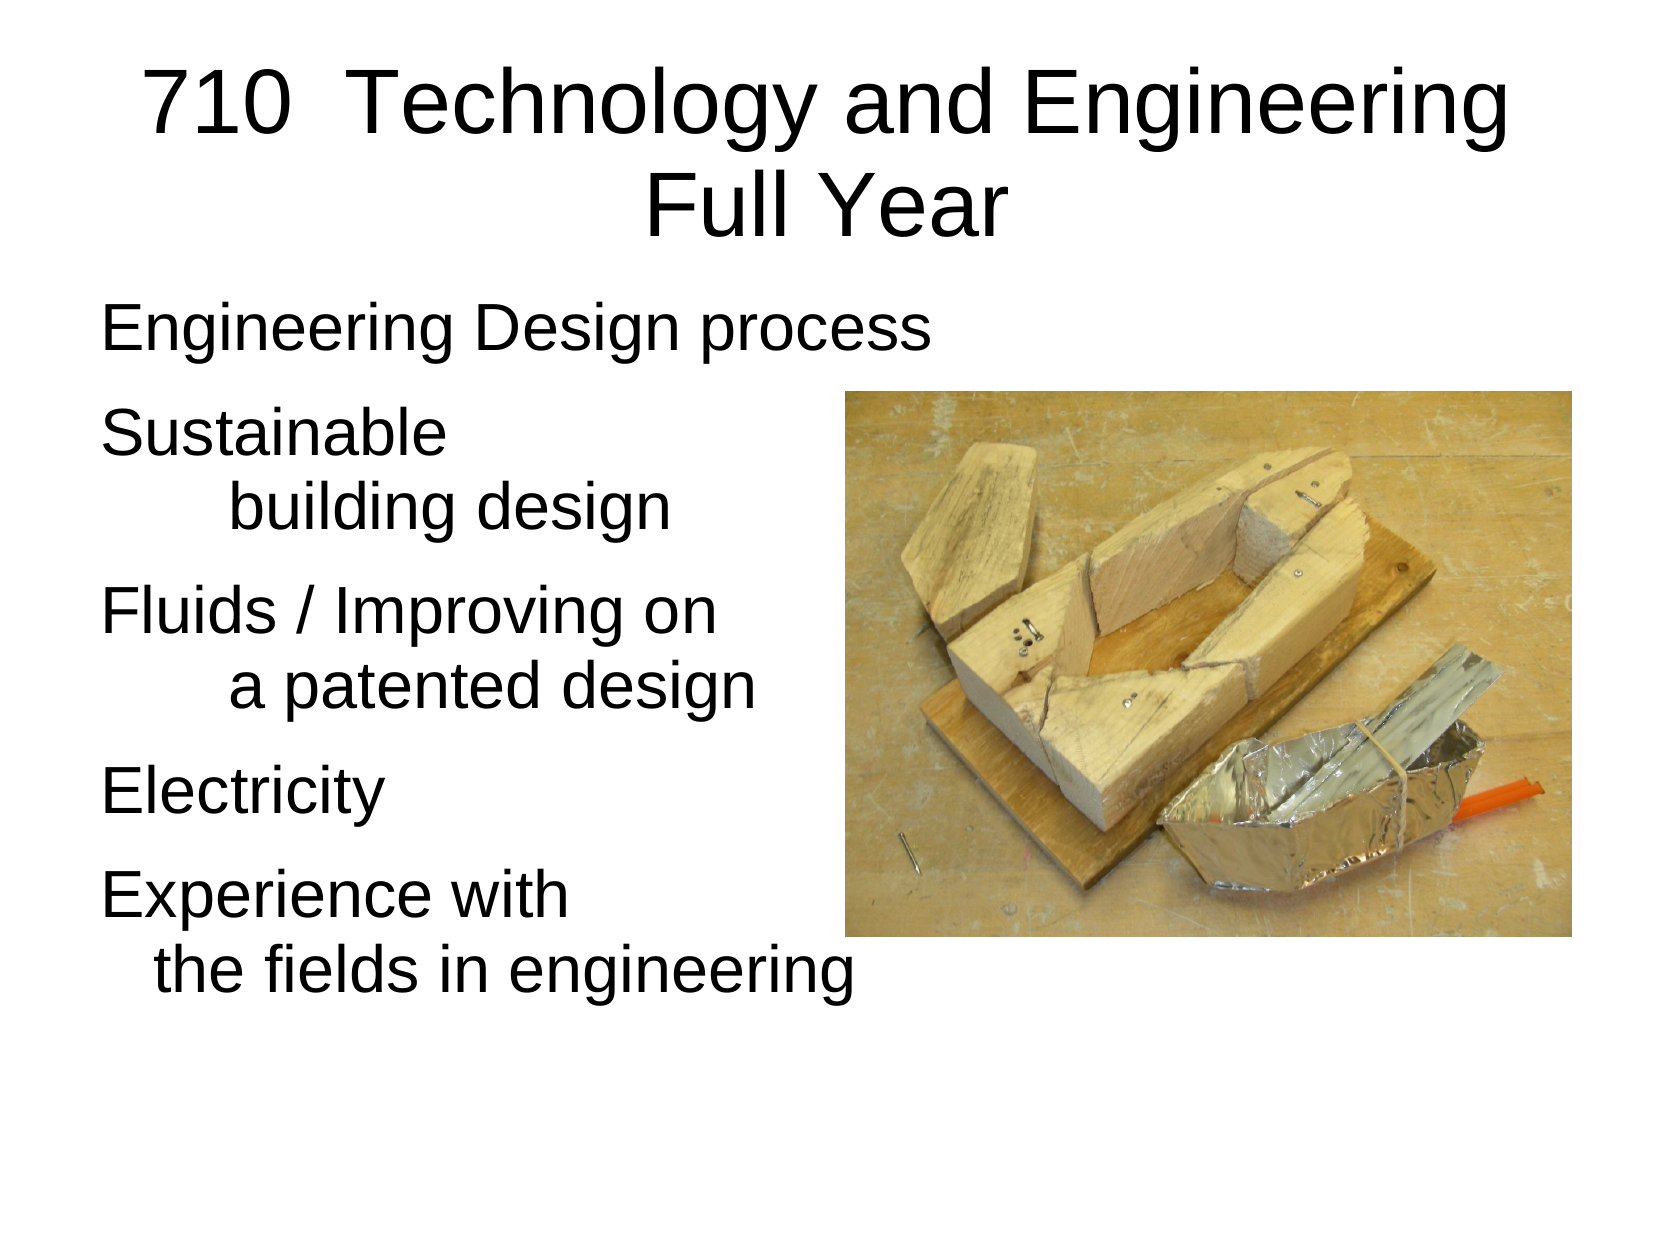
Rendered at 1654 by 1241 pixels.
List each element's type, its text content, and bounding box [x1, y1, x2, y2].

picture [1163, 391, 1572, 937]
title 710 Technology and Engineering Full Year [82, 49, 1571, 257]
list Engineering Design process Sustainable building design Fluids / Improving on a patented design Electricity Experience with the fields in engineering [82, 290, 1163, 1109]
